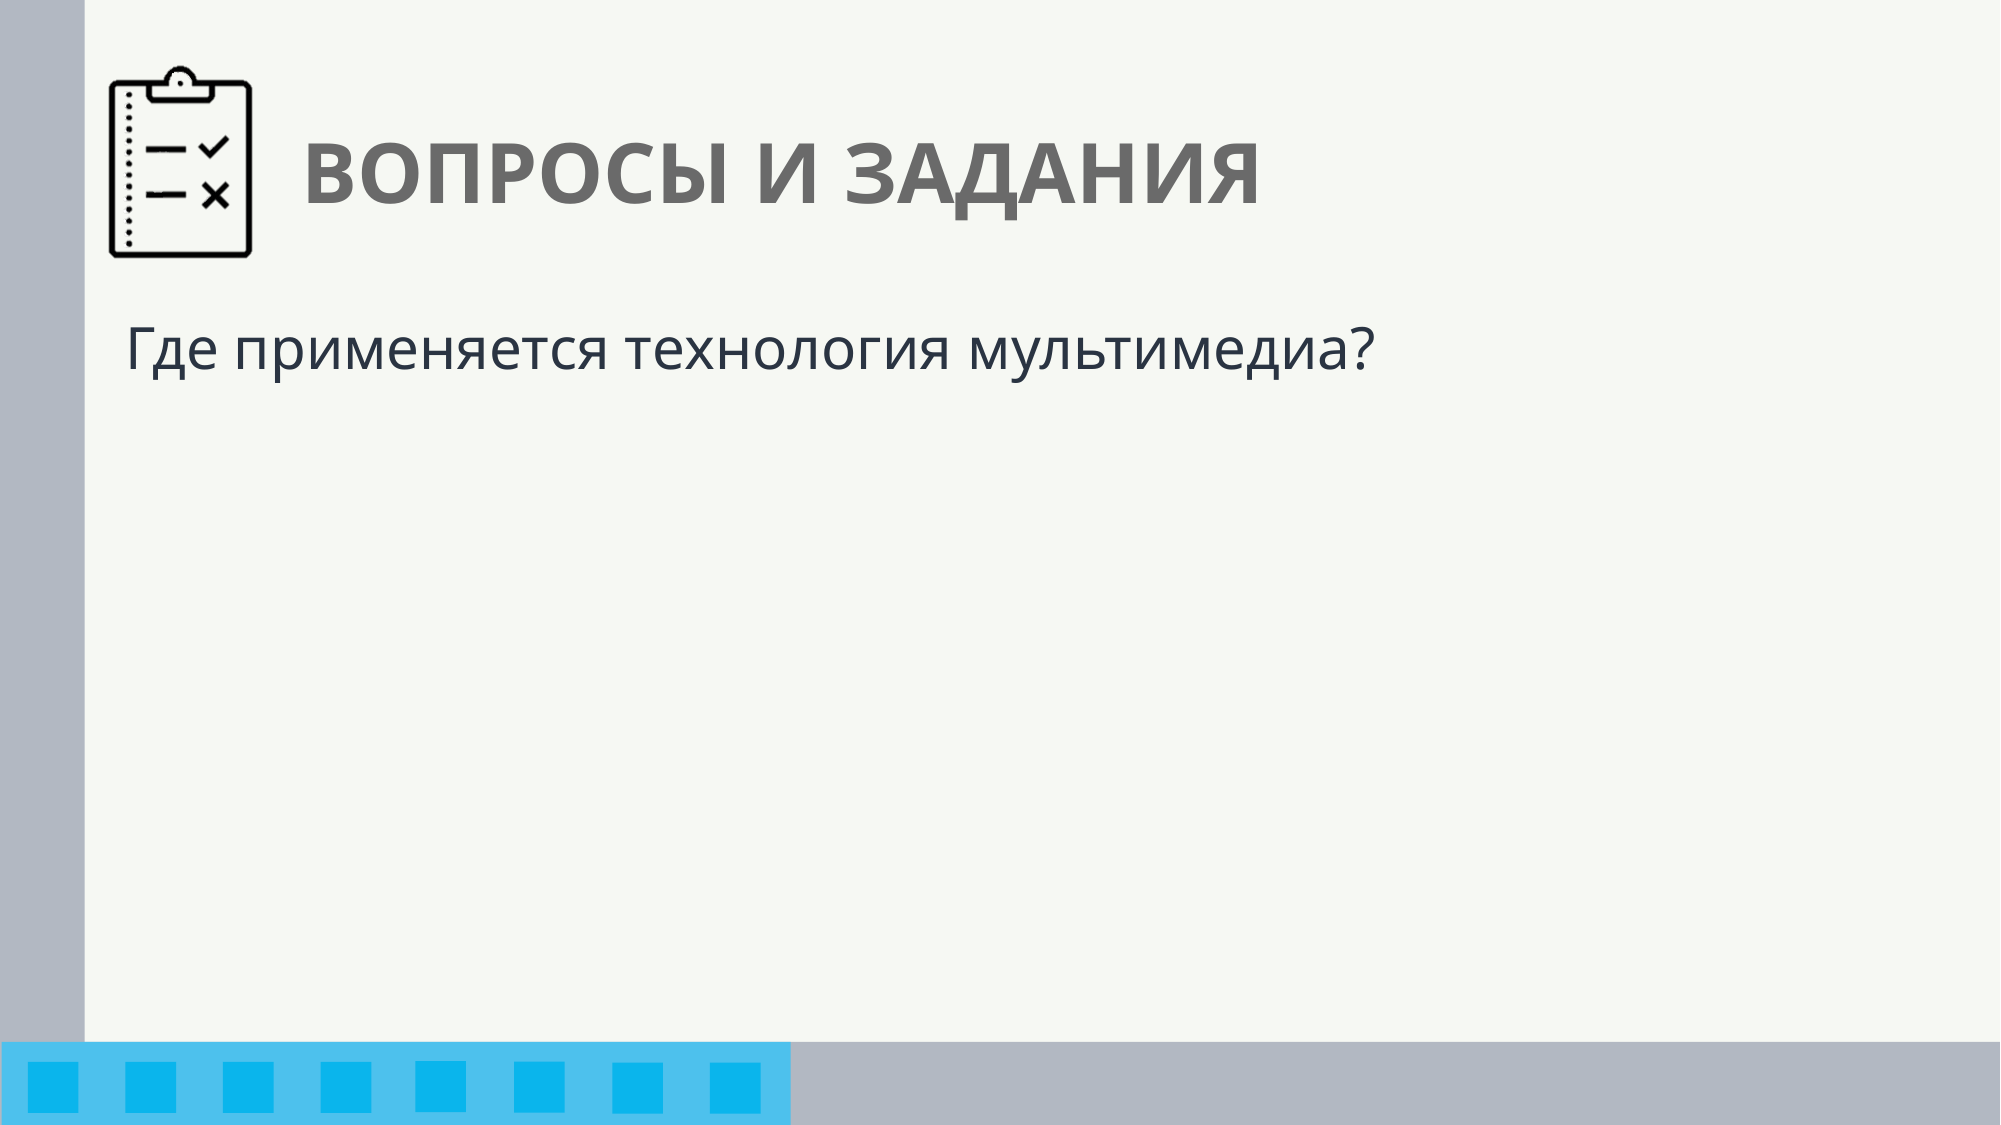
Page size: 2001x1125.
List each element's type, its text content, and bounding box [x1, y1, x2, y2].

picture [85, 54, 286, 286]
list Где применяется технология мультимедиа? [110, 311, 1892, 529]
title ВОПРОСЫ И ЗАДАНИЯ [285, 67, 1892, 286]
